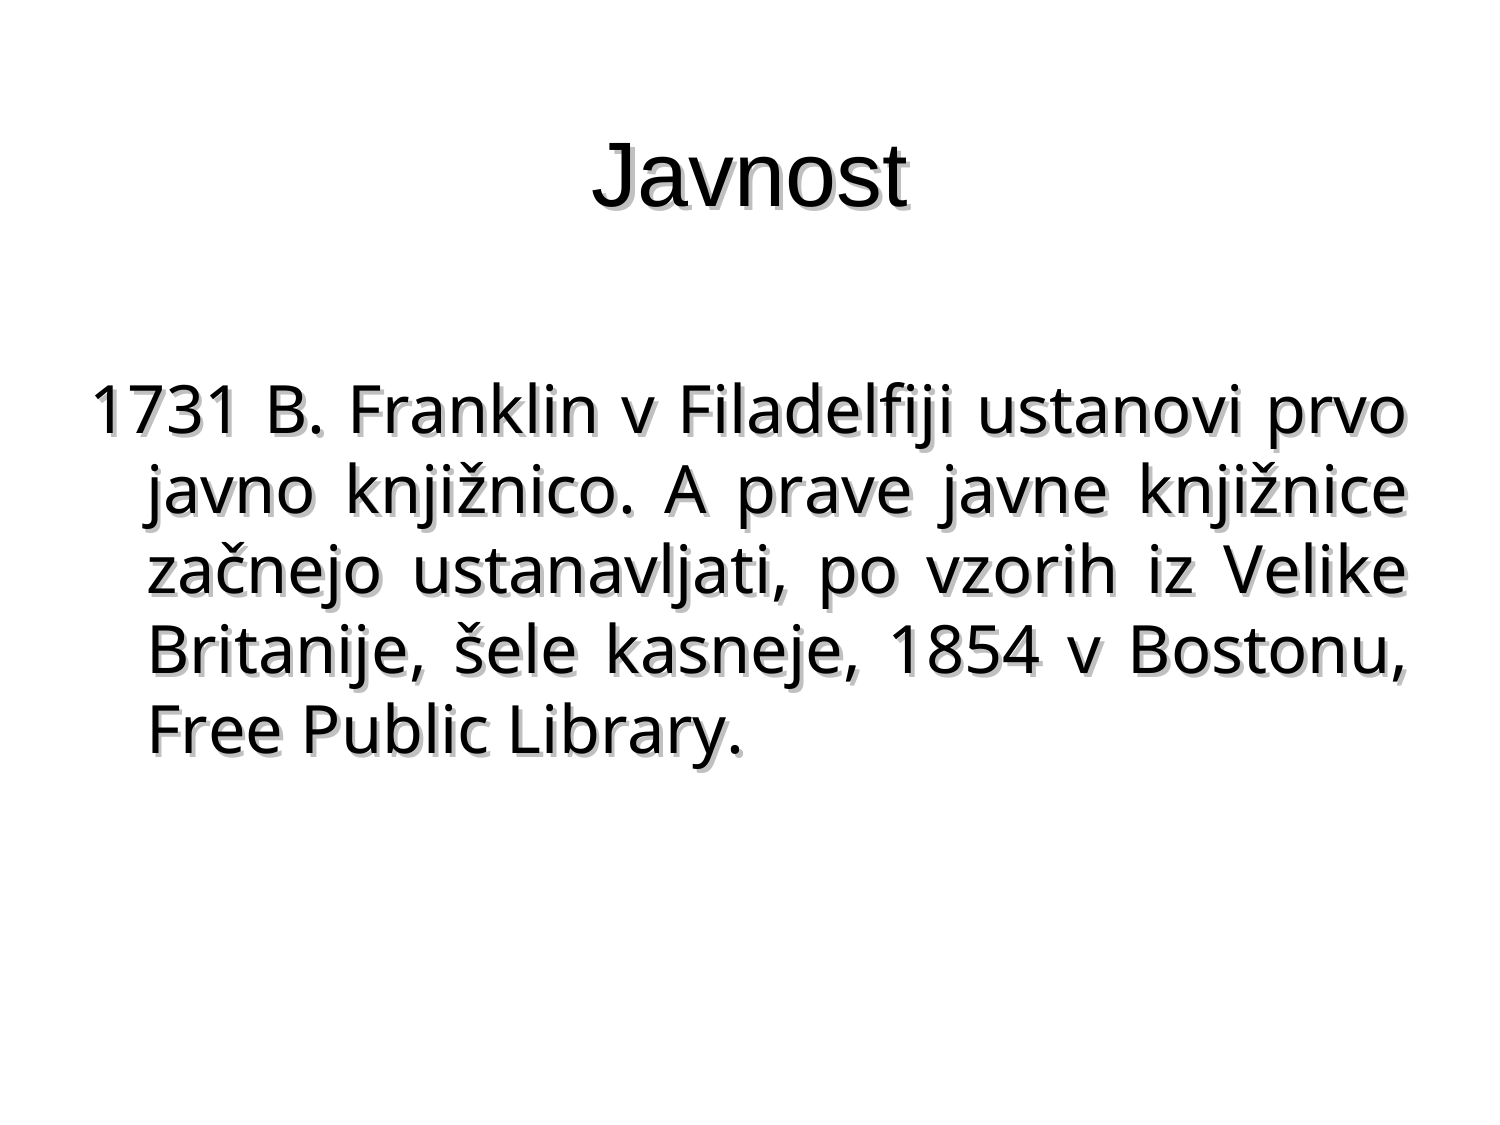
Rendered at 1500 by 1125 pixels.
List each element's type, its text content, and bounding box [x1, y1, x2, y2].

title Javnost [75, 25, 1426, 233]
list 1731 B. Franklin v Filadelfiji ustanovi prvo javno knjižnico. A prave javne knjižnice začnejo ustanavljati, po vzorih iz Velike Britanije, šele kasneje, 1854 v Bostonu, Free Public Library. [75, 262, 1426, 1006]
